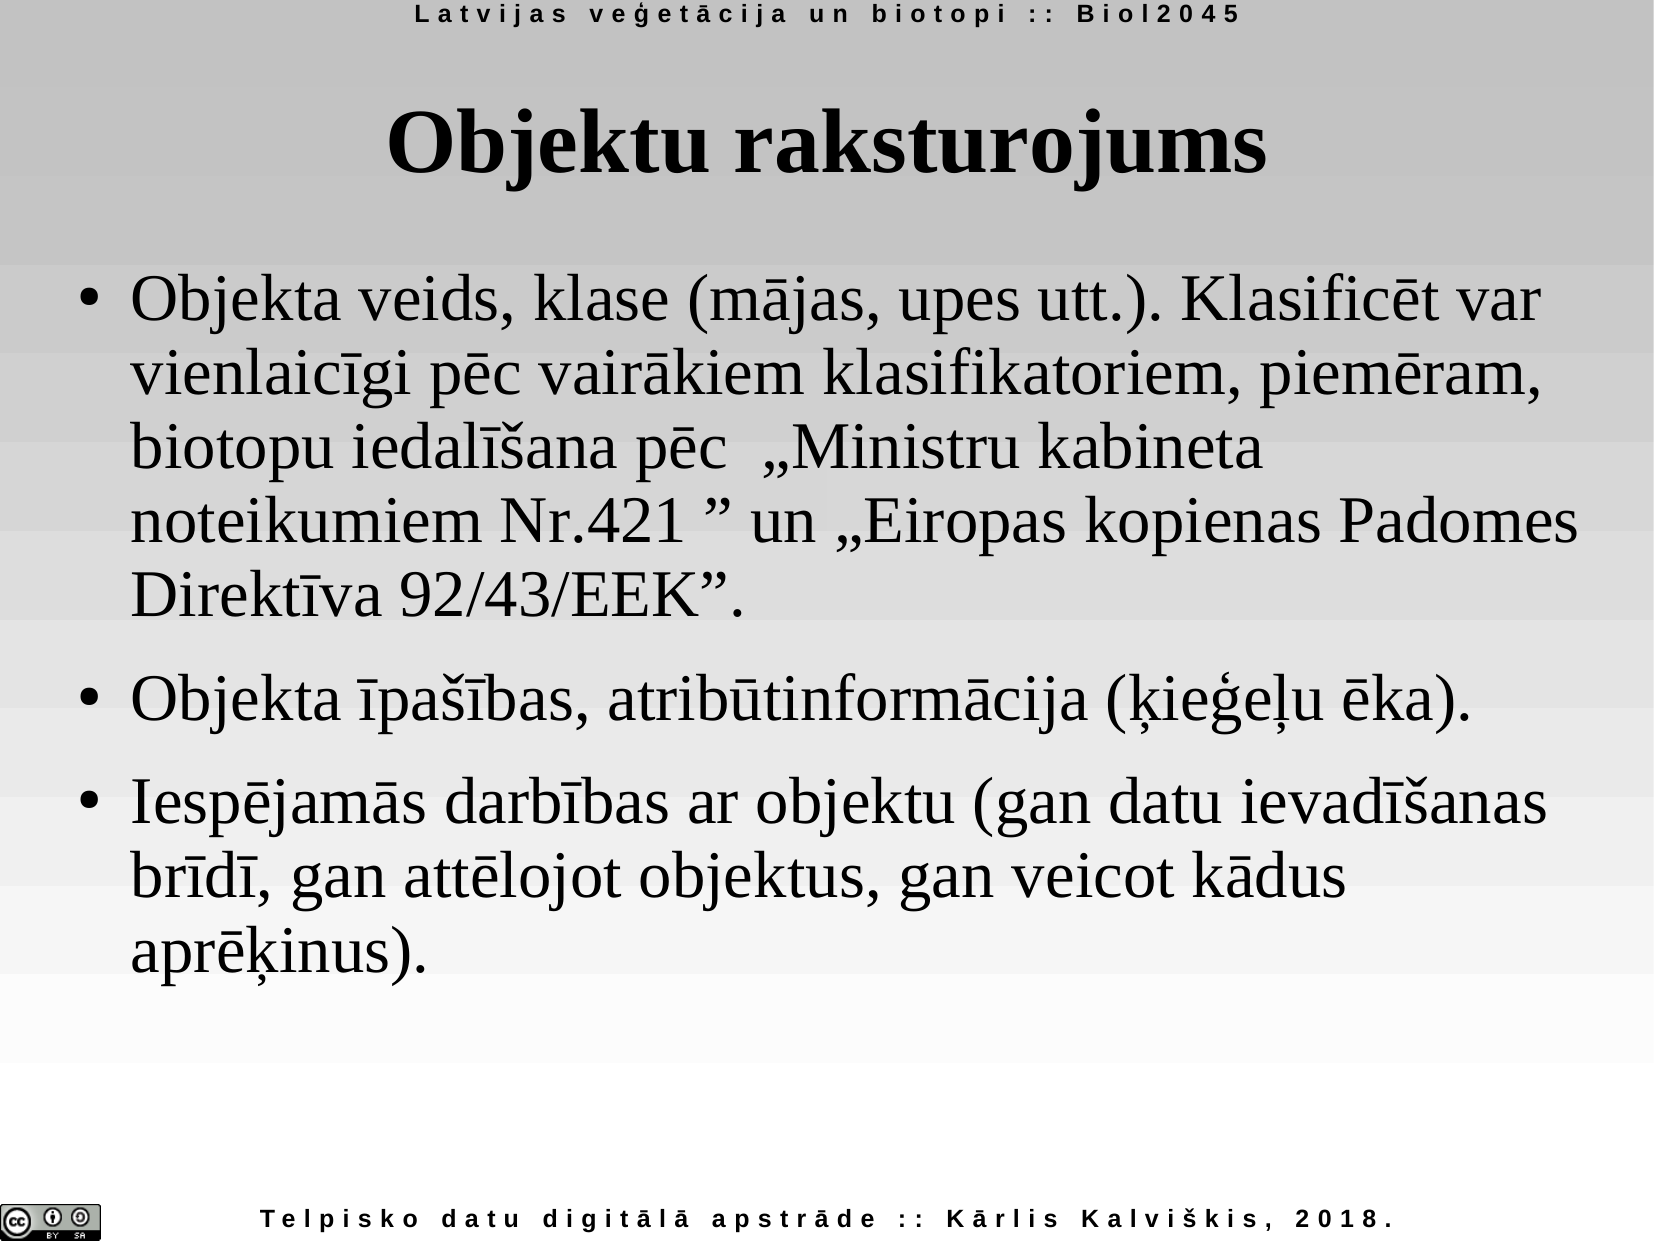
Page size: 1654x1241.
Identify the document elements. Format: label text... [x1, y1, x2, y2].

title Objektu raksturojums [59, 37, 1596, 246]
list Objekta veids, klase (mājas, upes utt.). Klasificēt var vienlaicīgi pēc vairākiem klasifikatoriem, piemēram, biotopu iedalīšana pēc „Ministru kabineta noteikumiem Nr.421 ” un „Eiropas kopienas Padomes Direktīva 92/43/EEK”. Objekta īpašības, atribūtinformācija (ķieģeļu ēka). Iespējamās darbības ar objektu (gan datu ievadīšanas brīdī, gan attēlojot objektus, gan veicot kādus aprēķinus). [59, 261, 1596, 987]
picture [0, 0, 1654, 1241]
